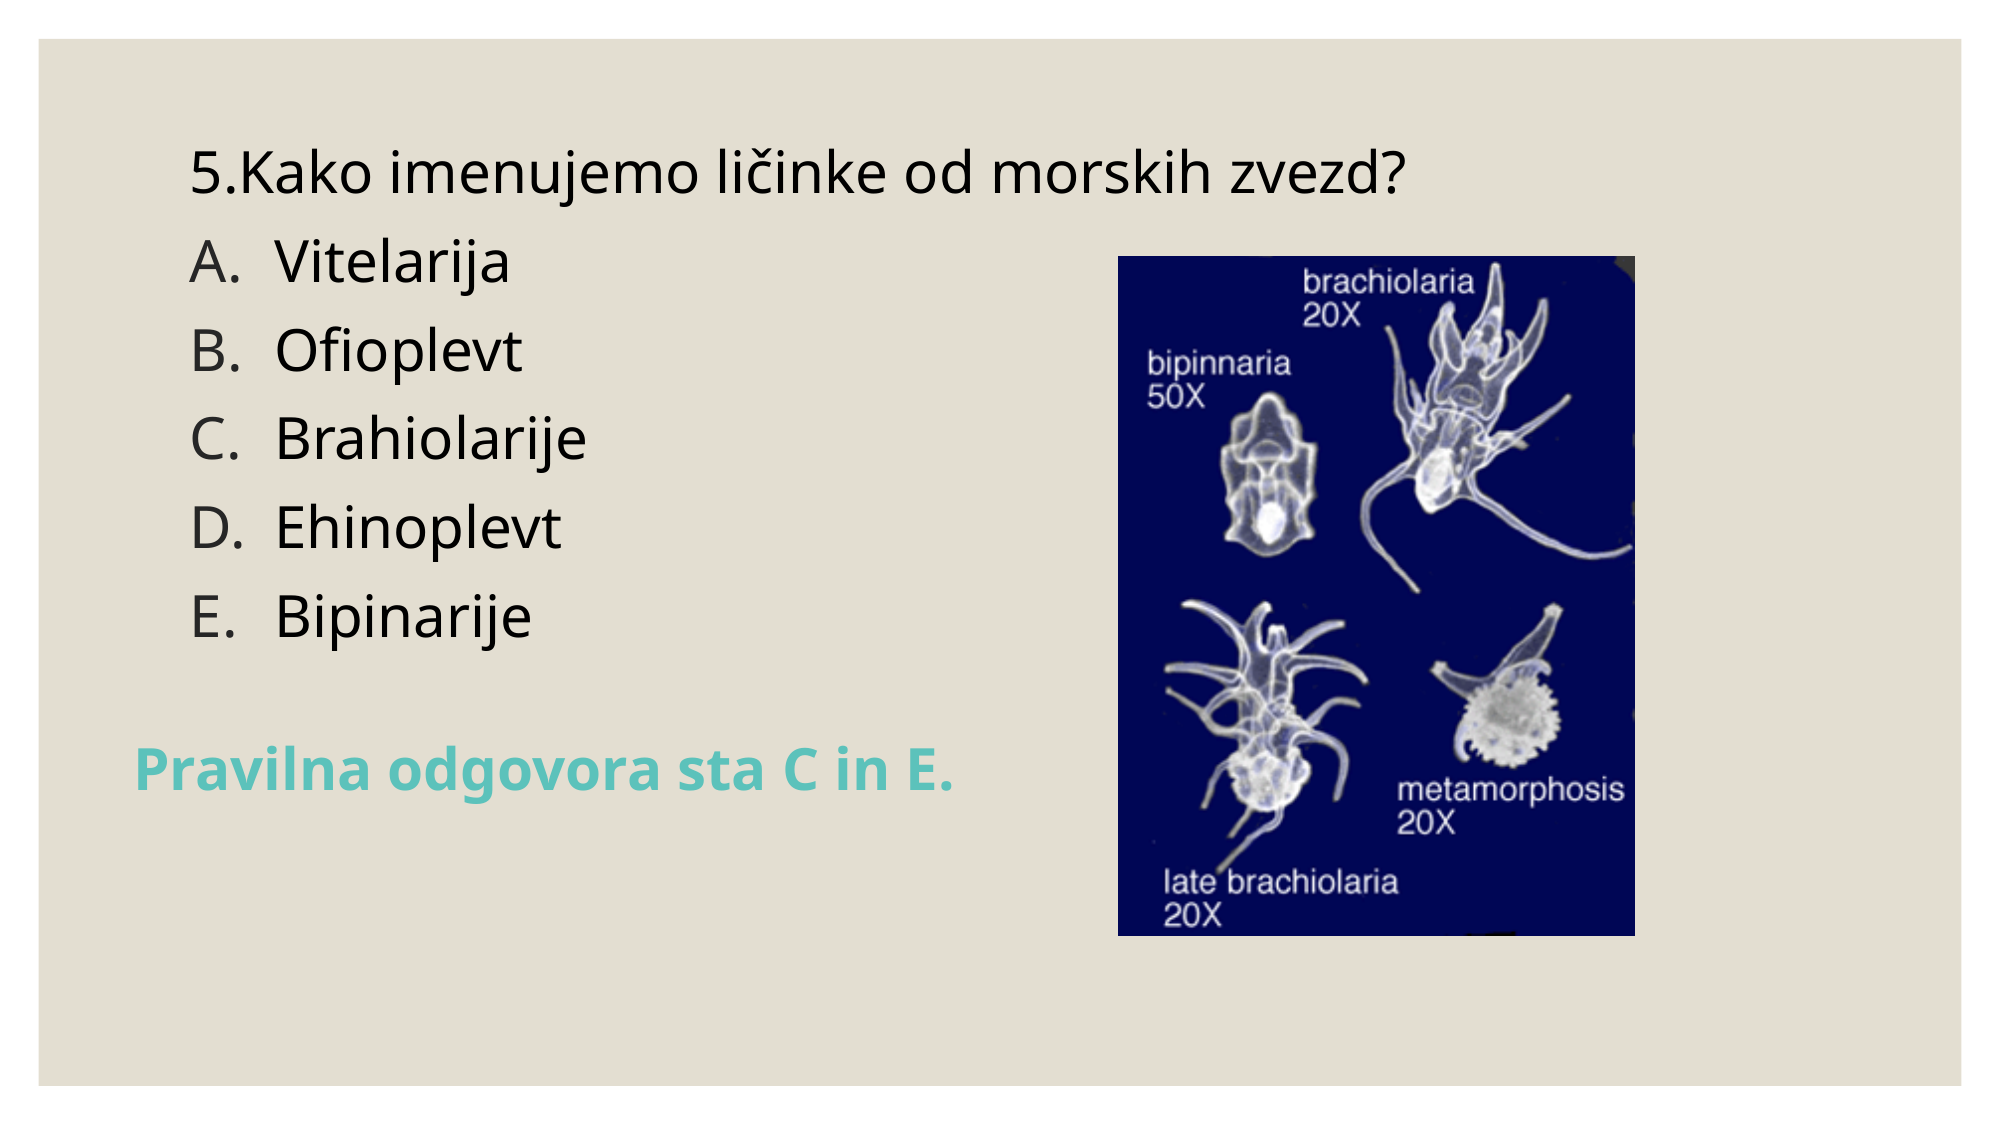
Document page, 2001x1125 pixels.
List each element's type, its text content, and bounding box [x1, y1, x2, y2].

picture [1118, 256, 1635, 936]
list 5.Kako imenujemo ličinke od morskih zvezd? Vitelarija Ofioplevt Brahiolarije Ehinoplevt Bipinarije [174, 128, 1825, 991]
text_box Pravilna odgovora sta C in E. [118, 725, 1261, 810]
